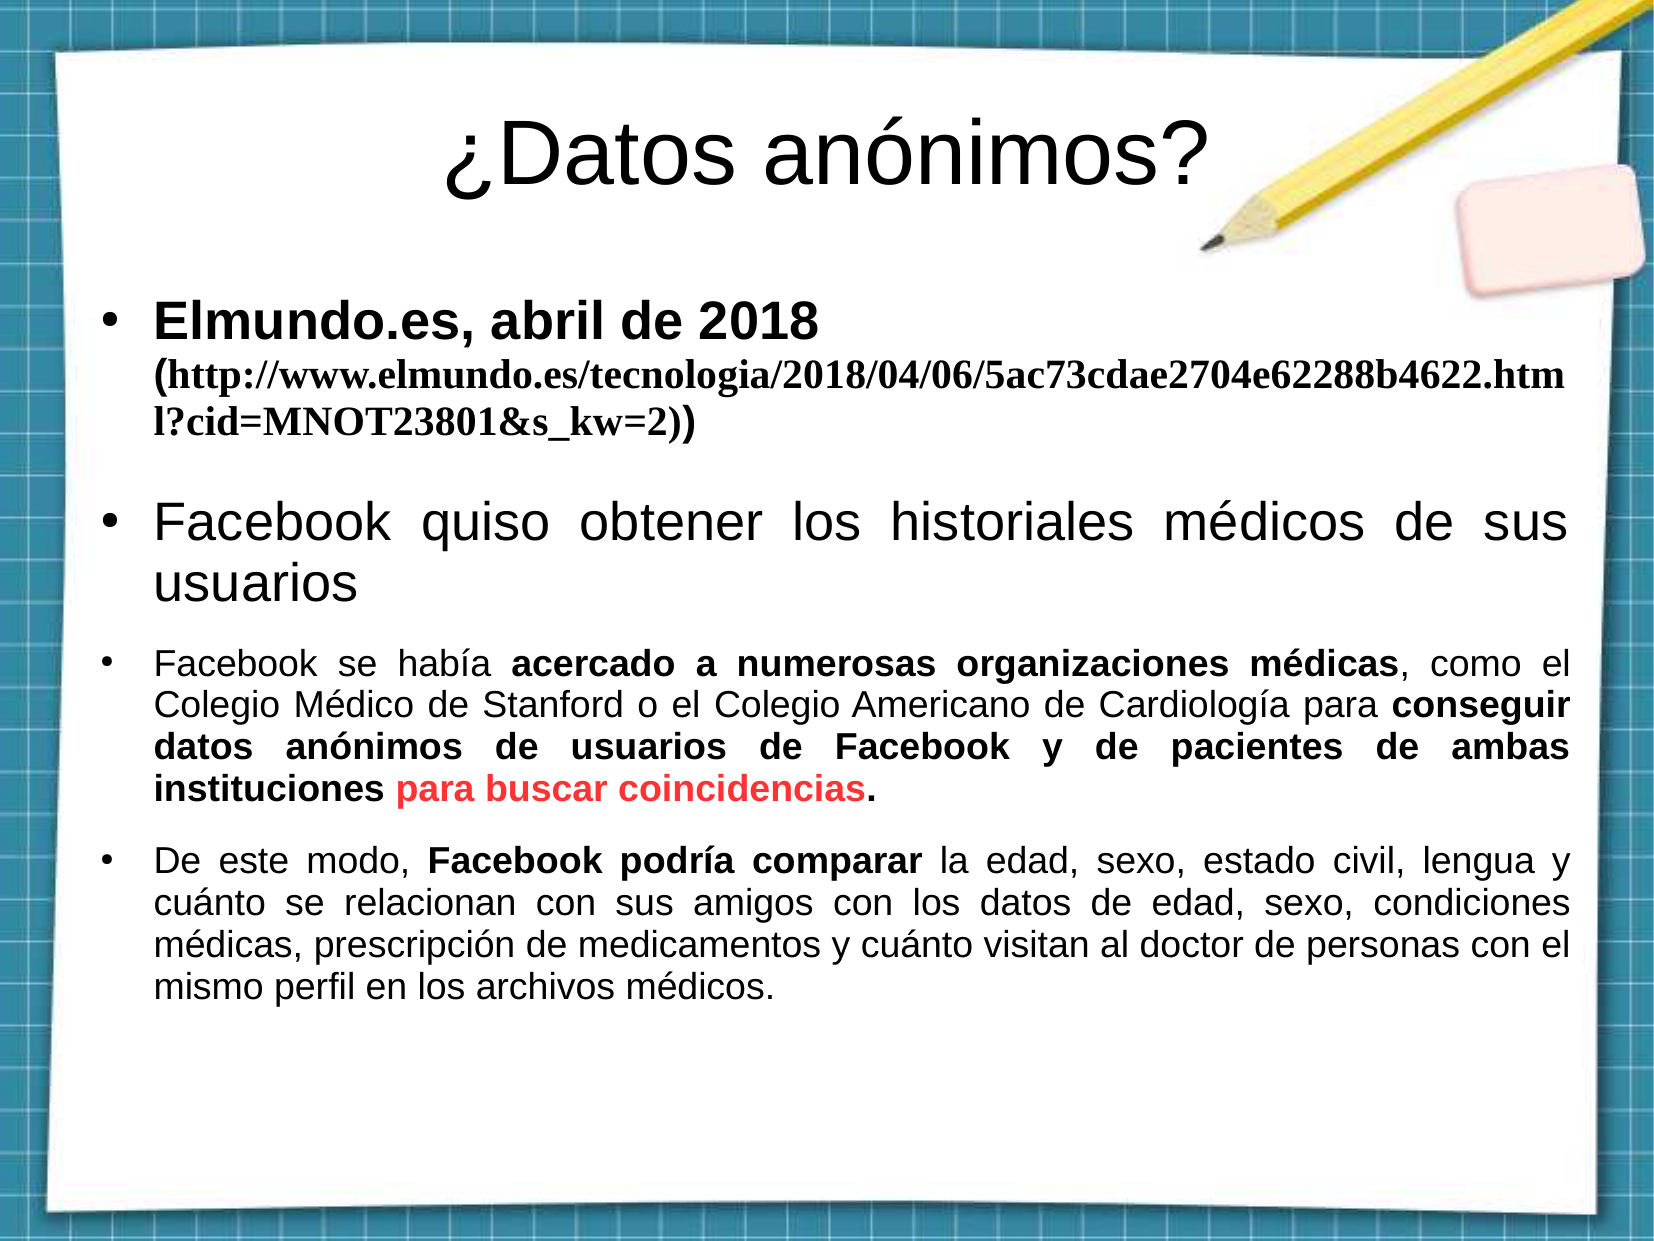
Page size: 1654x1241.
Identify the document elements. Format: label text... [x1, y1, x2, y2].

picture [0, 0, 1654, 1241]
title ¿Datos anónimos? [82, 49, 1571, 257]
list Elmundo.es, abril de 2018 (http://www.elmundo.es/tecnologia/2018/04/06/5ac73cdae2704e62288b4622.html?cid=MNOT23801&s_kw=2)) Facebook quiso obtener los historiales médicos de sus usuarios Facebook se había acercado a numerosas organizaciones médicas, como el Colegio Médico de Stanford o el Colegio Americano de Cardiología para conseguir datos anónimos de usuarios de Facebook y de pacientes de ambas instituciones para buscar coincidencias. De este modo, Facebook podría comparar la edad, sexo, estado civil, lengua y cuánto se relacionan con sus amigos con los datos de edad, sexo, condiciones médicas, prescripción de medicamentos y cuánto visitan al doctor de personas con el mismo perfil en los archivos médicos. [82, 290, 1571, 1010]
